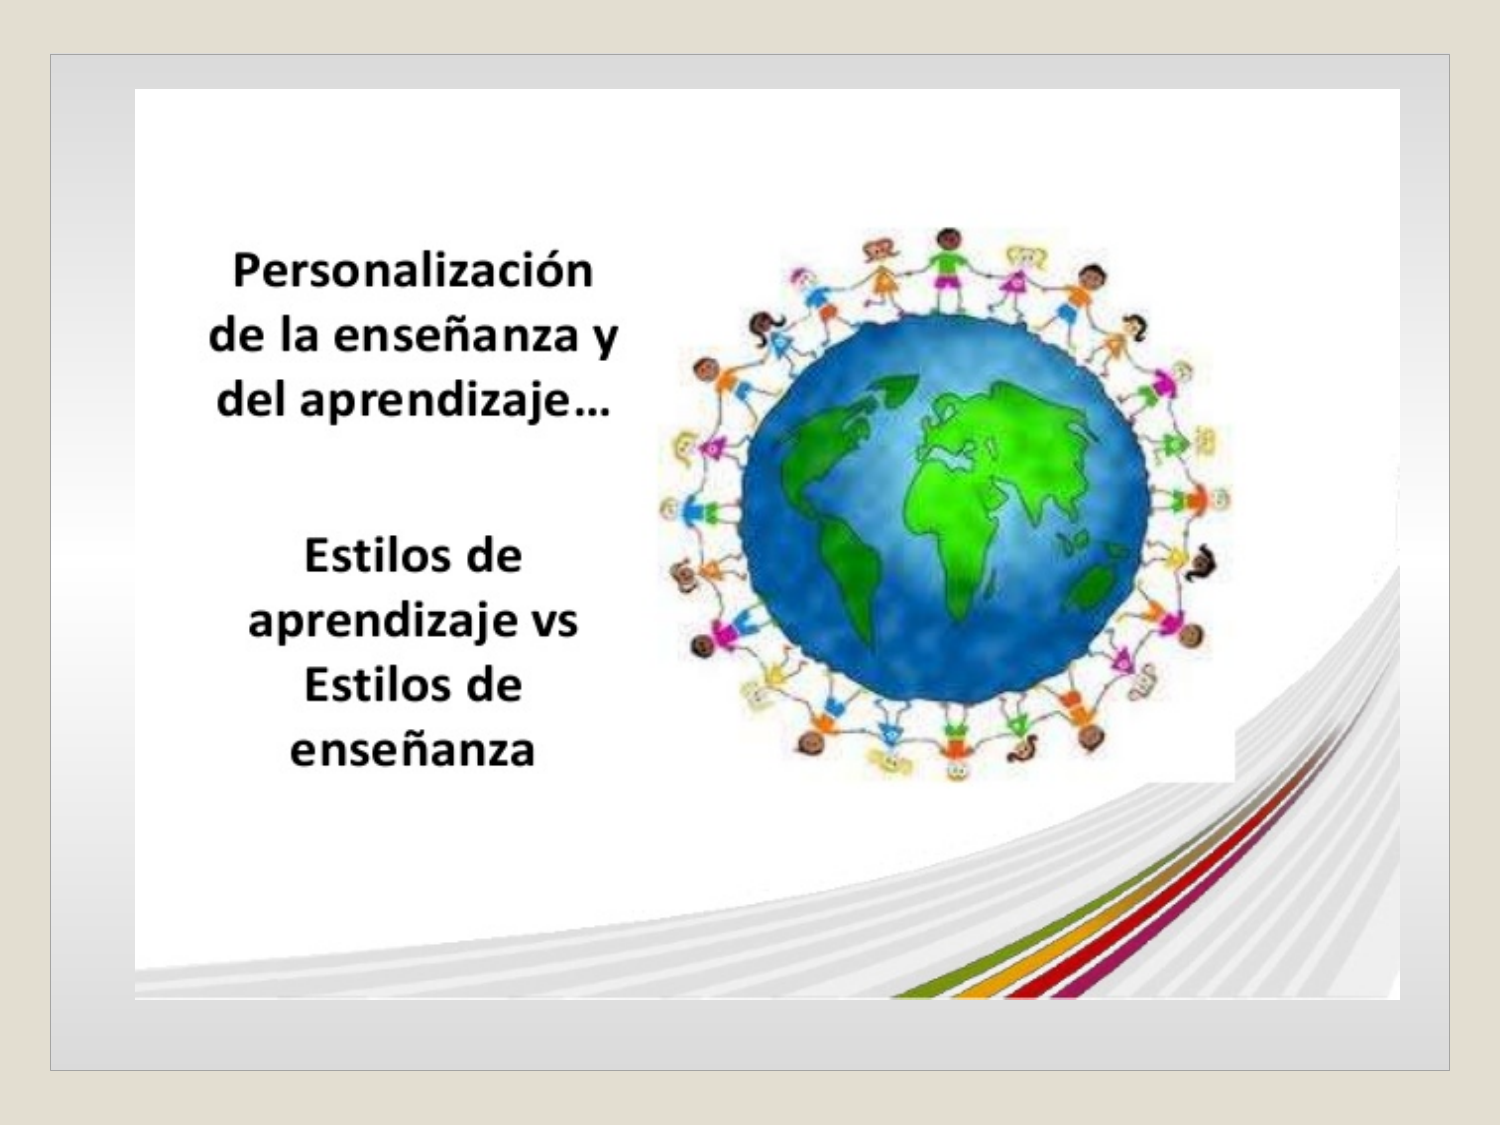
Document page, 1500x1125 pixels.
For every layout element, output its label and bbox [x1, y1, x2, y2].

picture [135, 89, 1400, 1000]
